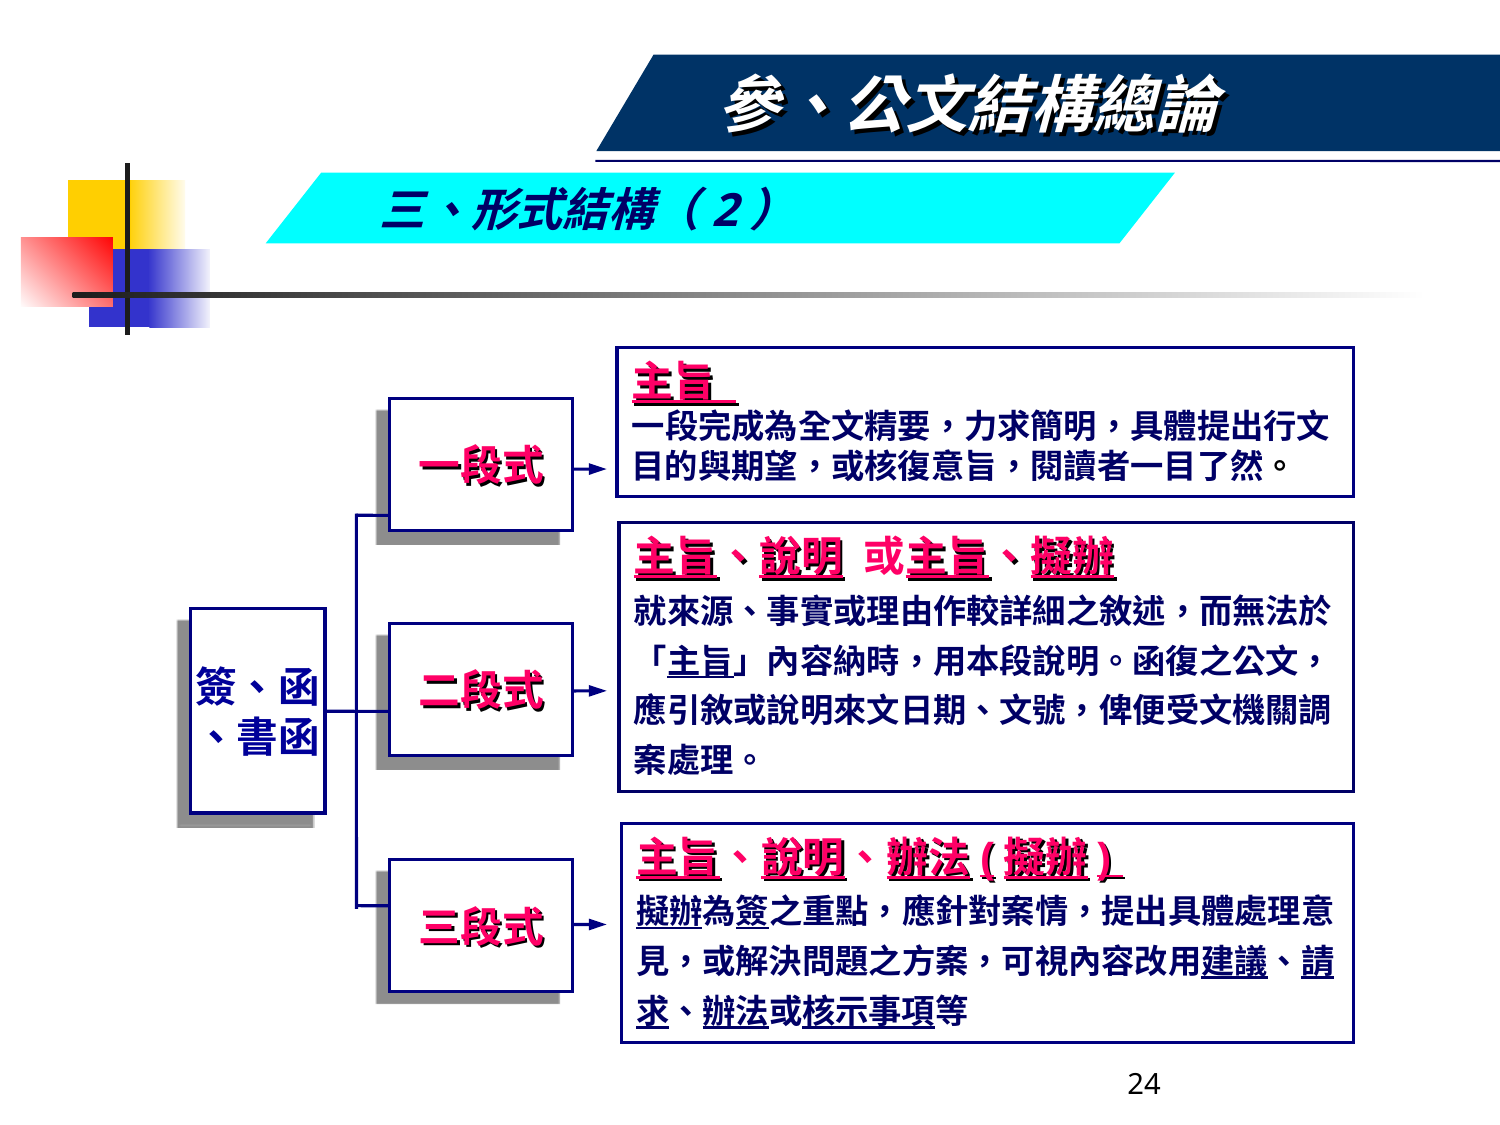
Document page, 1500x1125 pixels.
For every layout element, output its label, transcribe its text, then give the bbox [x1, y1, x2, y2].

text_box 主旨 一段完成為全文精要，力求簡明，具體提出行文目的與期望，或核復意旨，閱讀者一目了然。 [616, 347, 1354, 497]
text_box 主旨、說明 或主旨、擬辦 就來源、事實或理由作較詳細之敘述，而無法於「主旨」內容納時，用本段說明。函復之公文，應引敘或說明來文日期、文號，俾便受文機關調案處理。 [619, 522, 1354, 792]
text_box 參、公文結構總論 [596, 54, 1500, 152]
text_box 二段式 [389, 623, 573, 755]
text_box [1112, 1037, 1426, 1113]
text_box 主旨、說明、辦法(擬辦) 擬辦為簽之重點，應針對案情，提出具體處理意見，或解決問題之方案，可視內容改用建議、請求、辦法或核示事項等 [621, 823, 1354, 1043]
text_box 三、形式結構（2） [265, 172, 1175, 244]
text_box 三段式 [389, 859, 573, 991]
text_box 簽、函 、書函 [191, 609, 325, 813]
text_box 一段式 [389, 398, 573, 530]
